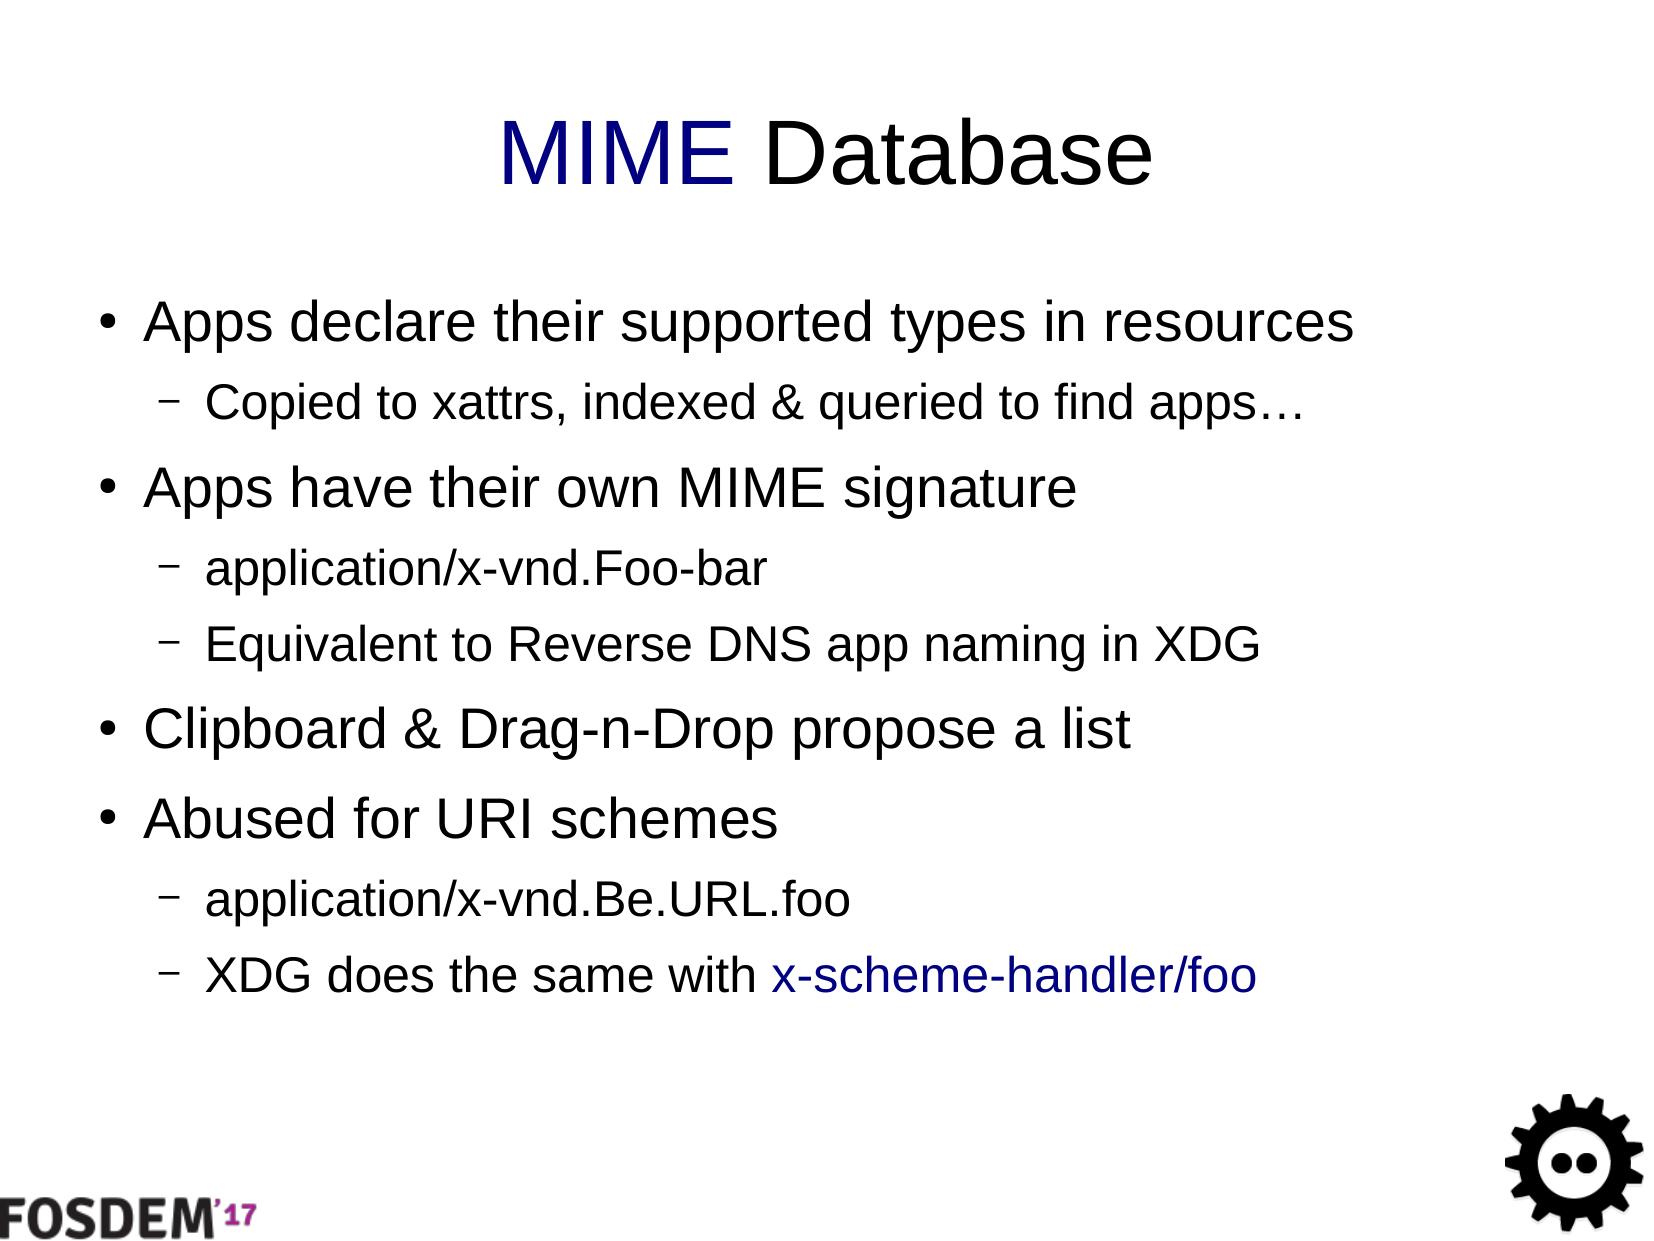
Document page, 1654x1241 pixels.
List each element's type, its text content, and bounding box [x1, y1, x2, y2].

picture [1505, 1094, 1648, 1235]
list Apps declare their supported types in resources Copied to xattrs, indexed & queried to find apps… Apps have their own MIME signature application/x-vnd.Foo-bar Equivalent to Reverse DNS app naming in XDG Clipboard & Drag-n-Drop propose a list Abused for URI schemes application/x-vnd.Be.URL.foo XDG does the same with x-scheme-handler/foo [82, 290, 1571, 1010]
picture [0, 1196, 258, 1241]
title MIME Database [82, 49, 1571, 257]
